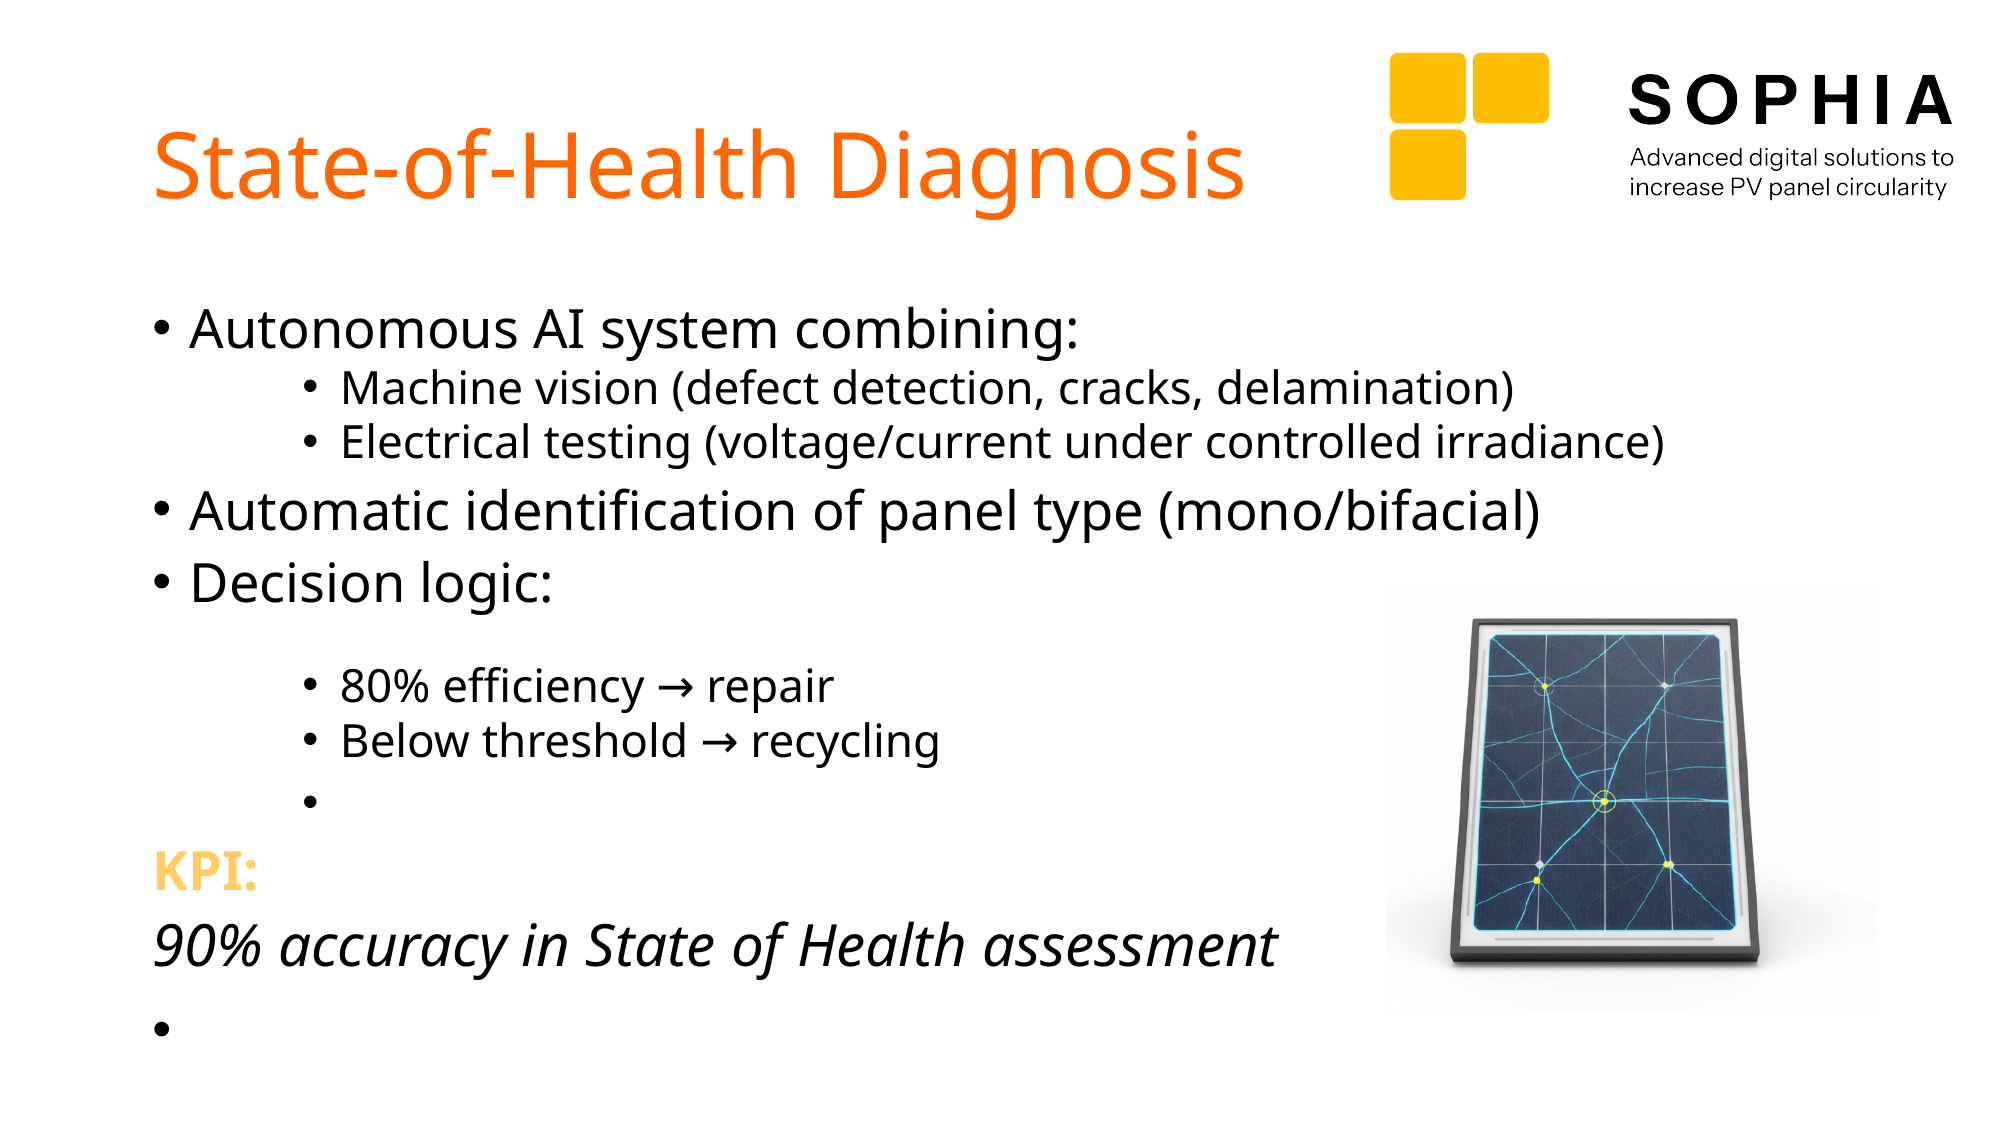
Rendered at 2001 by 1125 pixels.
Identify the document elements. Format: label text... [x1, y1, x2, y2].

picture [1386, 584, 1878, 1014]
title State-of-Health Diagnosis [137, 59, 1863, 278]
list Autonomous AI system combining: Machine vision (defect detection, cracks, delamination) Electrical testing (voltage/current under controlled irradiance) Automatic identification of panel type (mono/bifacial) Decision logic: 80% efficiency → repair Below threshold → recycling KPI: 90% accuracy in State of Health assessment [137, 299, 1863, 1014]
picture [1339, 0, 2000, 260]
